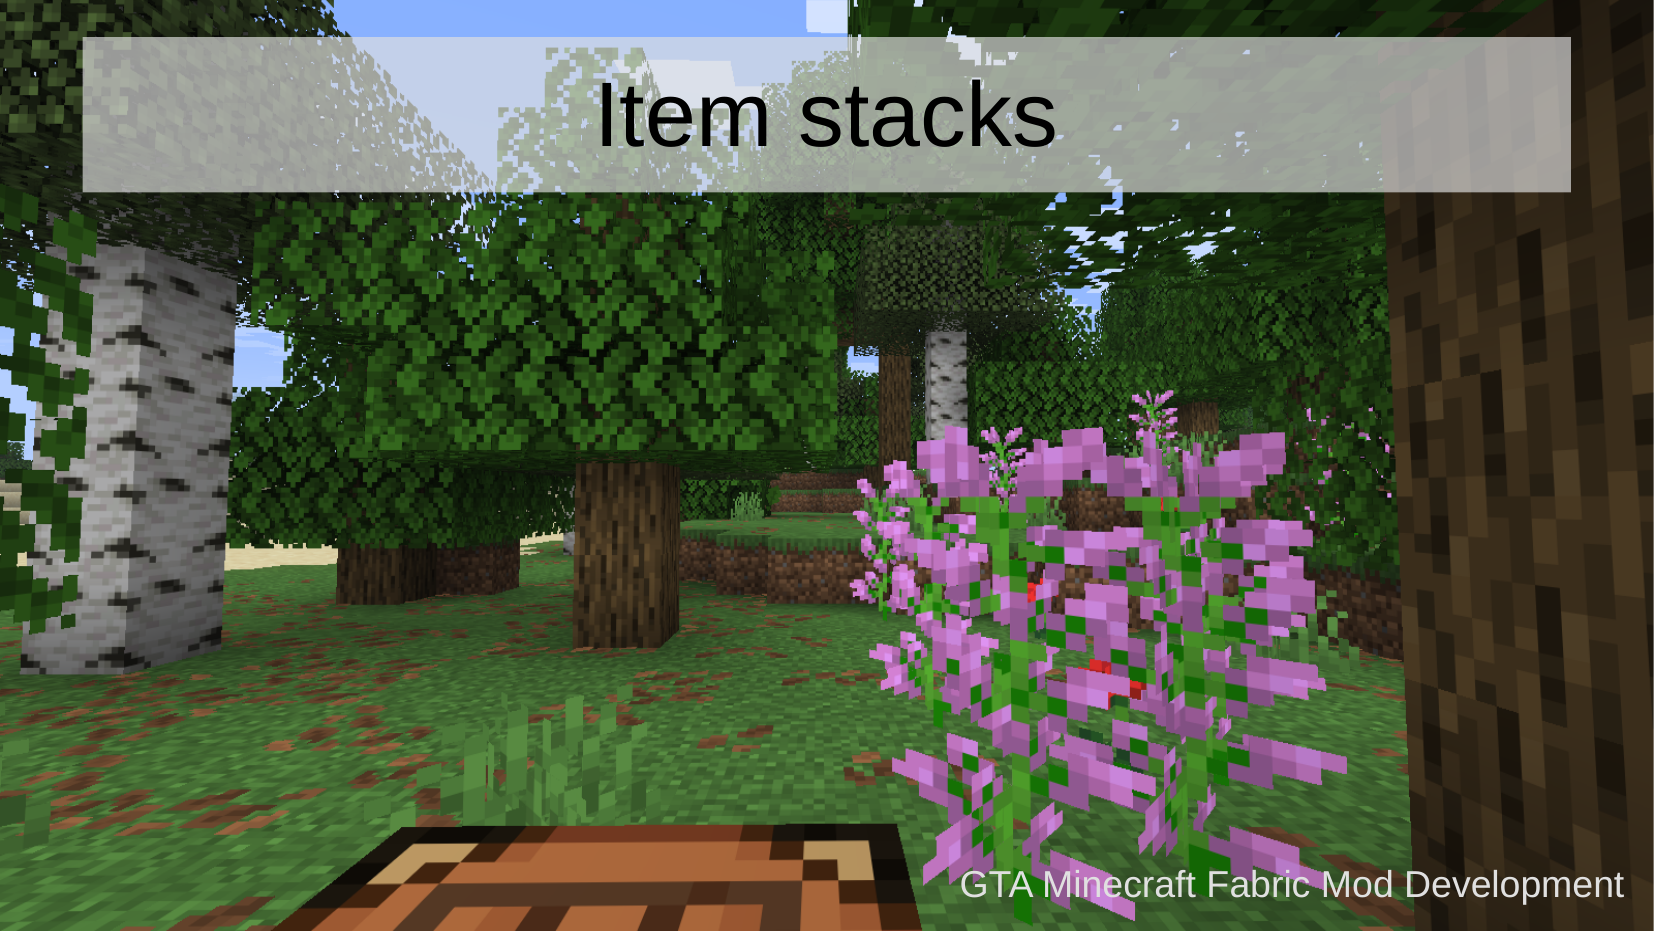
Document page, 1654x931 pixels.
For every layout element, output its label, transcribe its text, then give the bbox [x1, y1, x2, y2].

title Item stacks [82, 37, 1571, 193]
picture [0, 0, 1654, 931]
